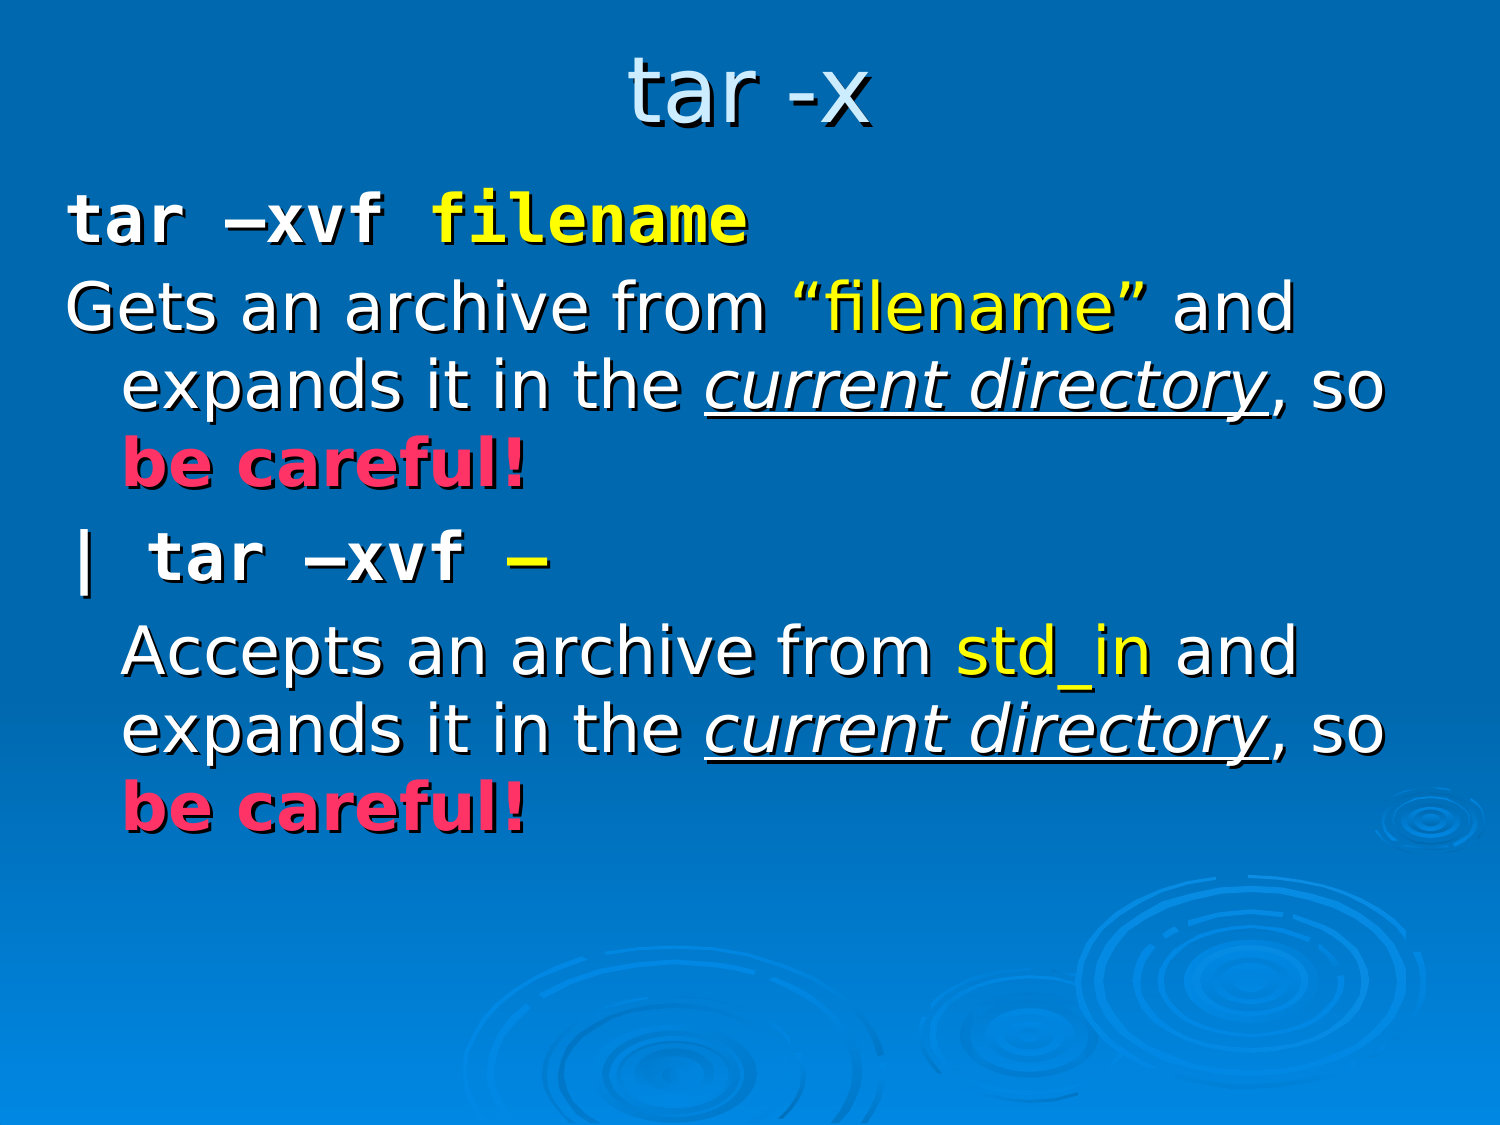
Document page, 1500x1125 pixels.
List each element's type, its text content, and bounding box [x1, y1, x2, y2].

list tar –xvf filename Gets an archive from “filename” and expands it in the current directory, so be careful! | tar –xvf – Accepts an archive from std_in and expands it in the current directory, so be careful! [50, 179, 1500, 1013]
title tar -x [75, 31, 1426, 155]
